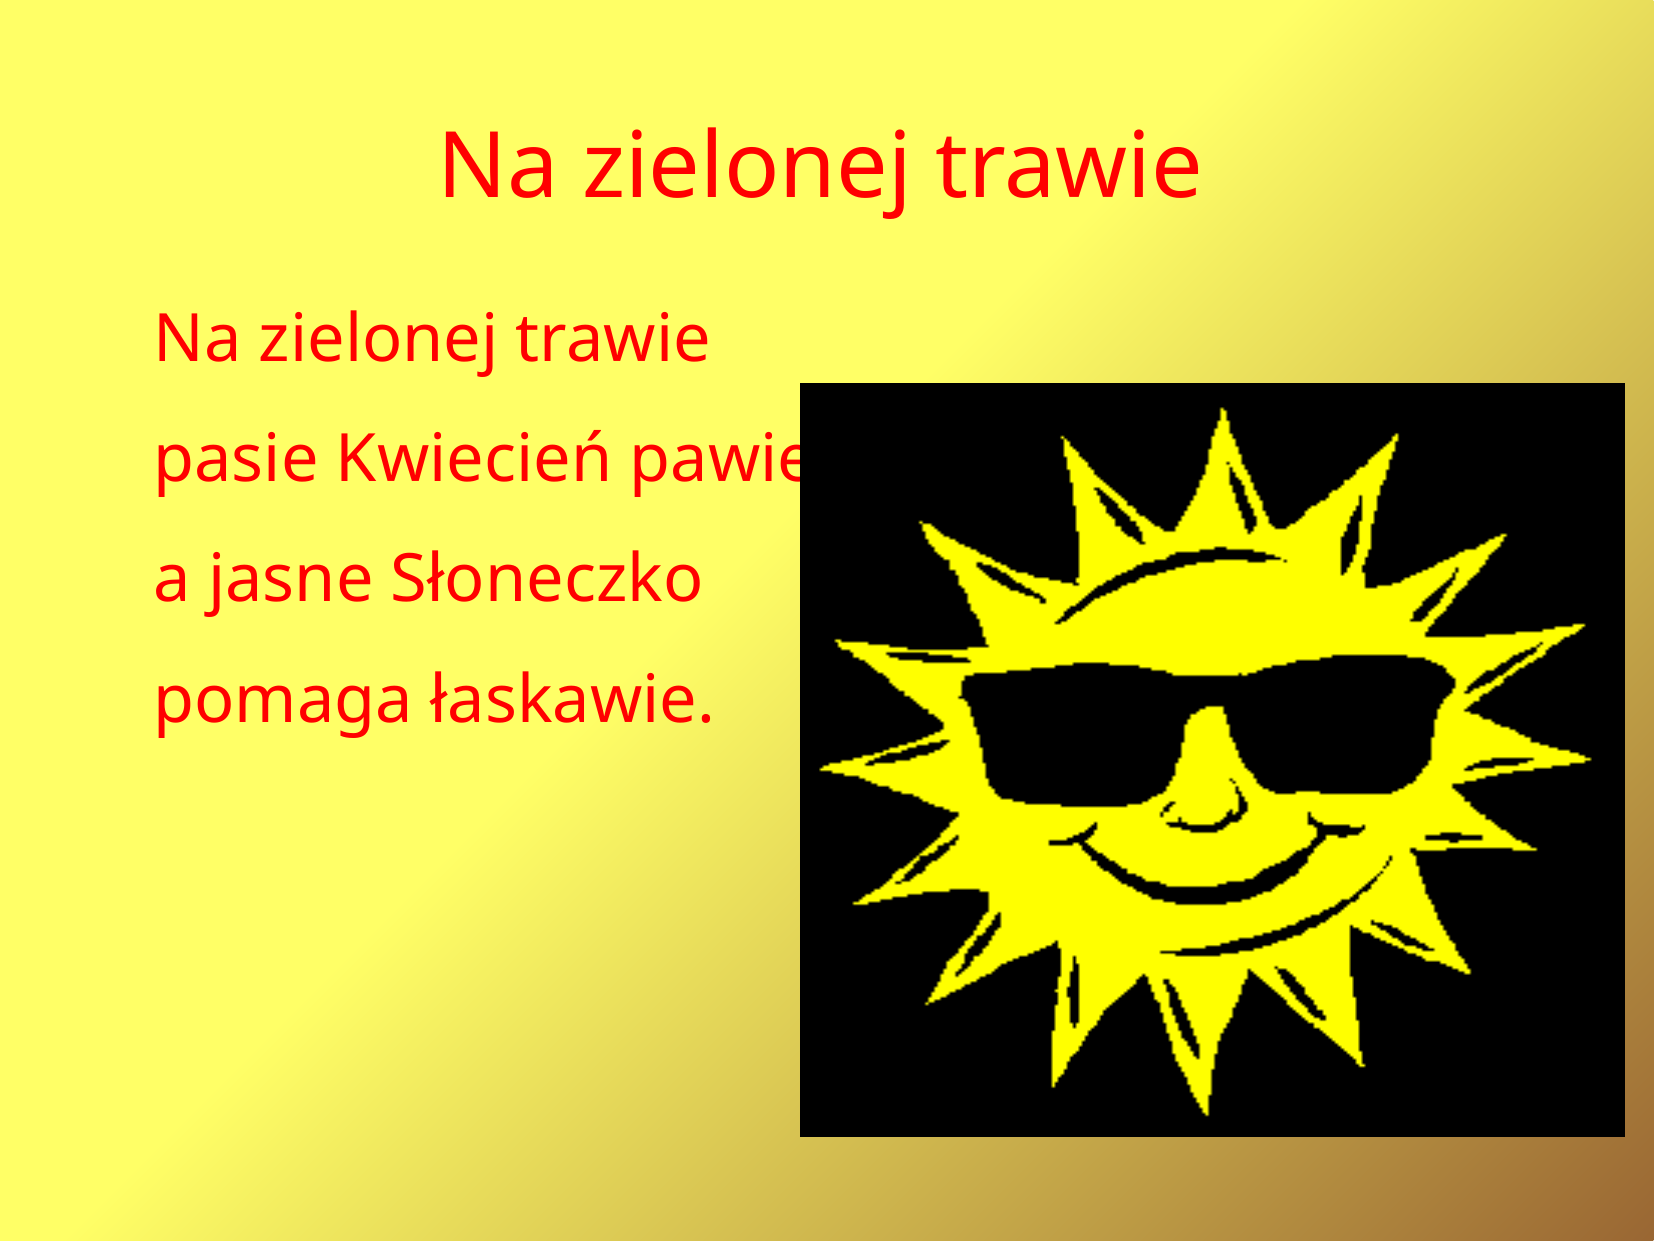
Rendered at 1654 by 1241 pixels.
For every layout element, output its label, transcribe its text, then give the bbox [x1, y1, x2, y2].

title Na zielonej trawie [76, 58, 1565, 266]
list Na zielonej trawie pasie Kwiecień pawie, a jasne Słoneczko pomaga łaskawie. [82, 290, 1571, 1109]
picture [800, 383, 1625, 1137]
